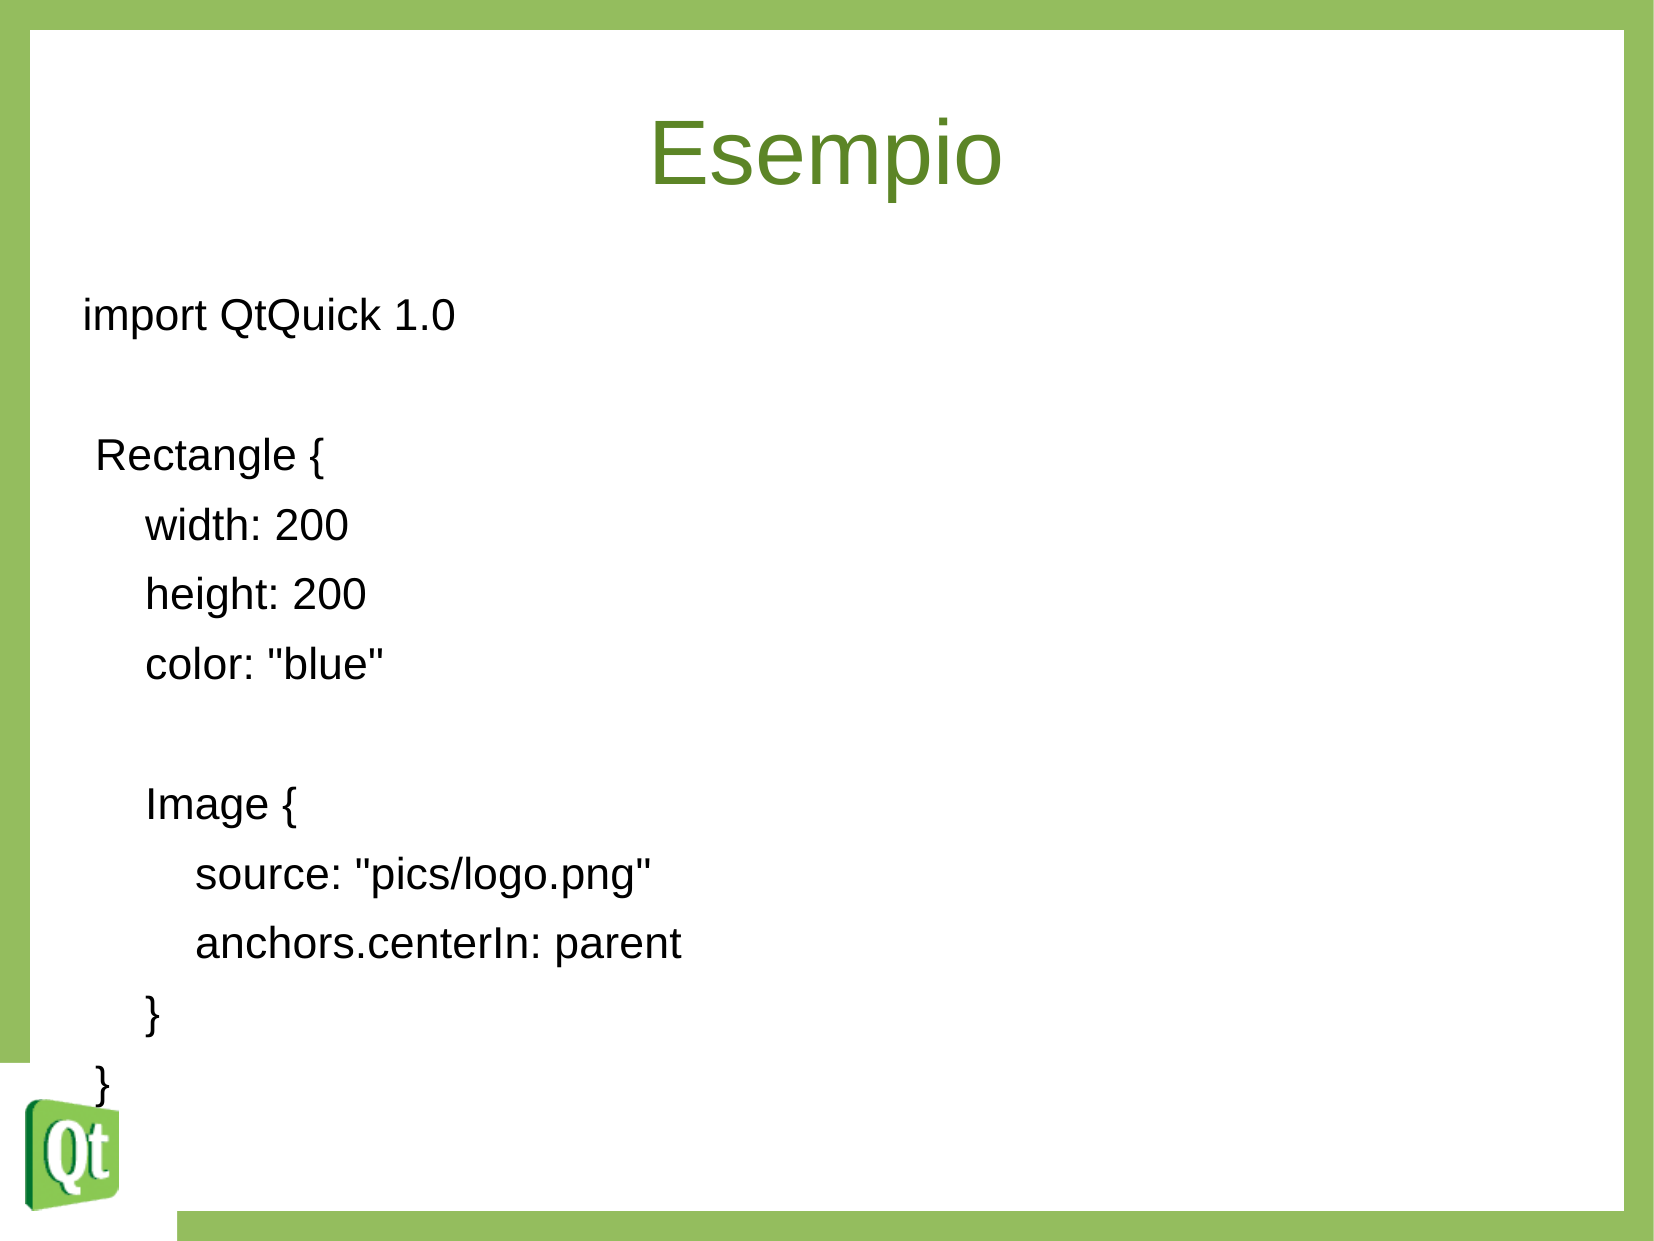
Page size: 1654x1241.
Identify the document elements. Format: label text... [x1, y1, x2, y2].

list import QtQuick 1.0 Rectangle { width: 200 height: 200 color: "blue" Image { source: "pics/logo.png" anchors.centerIn: parent } } [82, 290, 1571, 1109]
title Esempio [82, 56, 1571, 250]
picture [25, 1099, 119, 1211]
